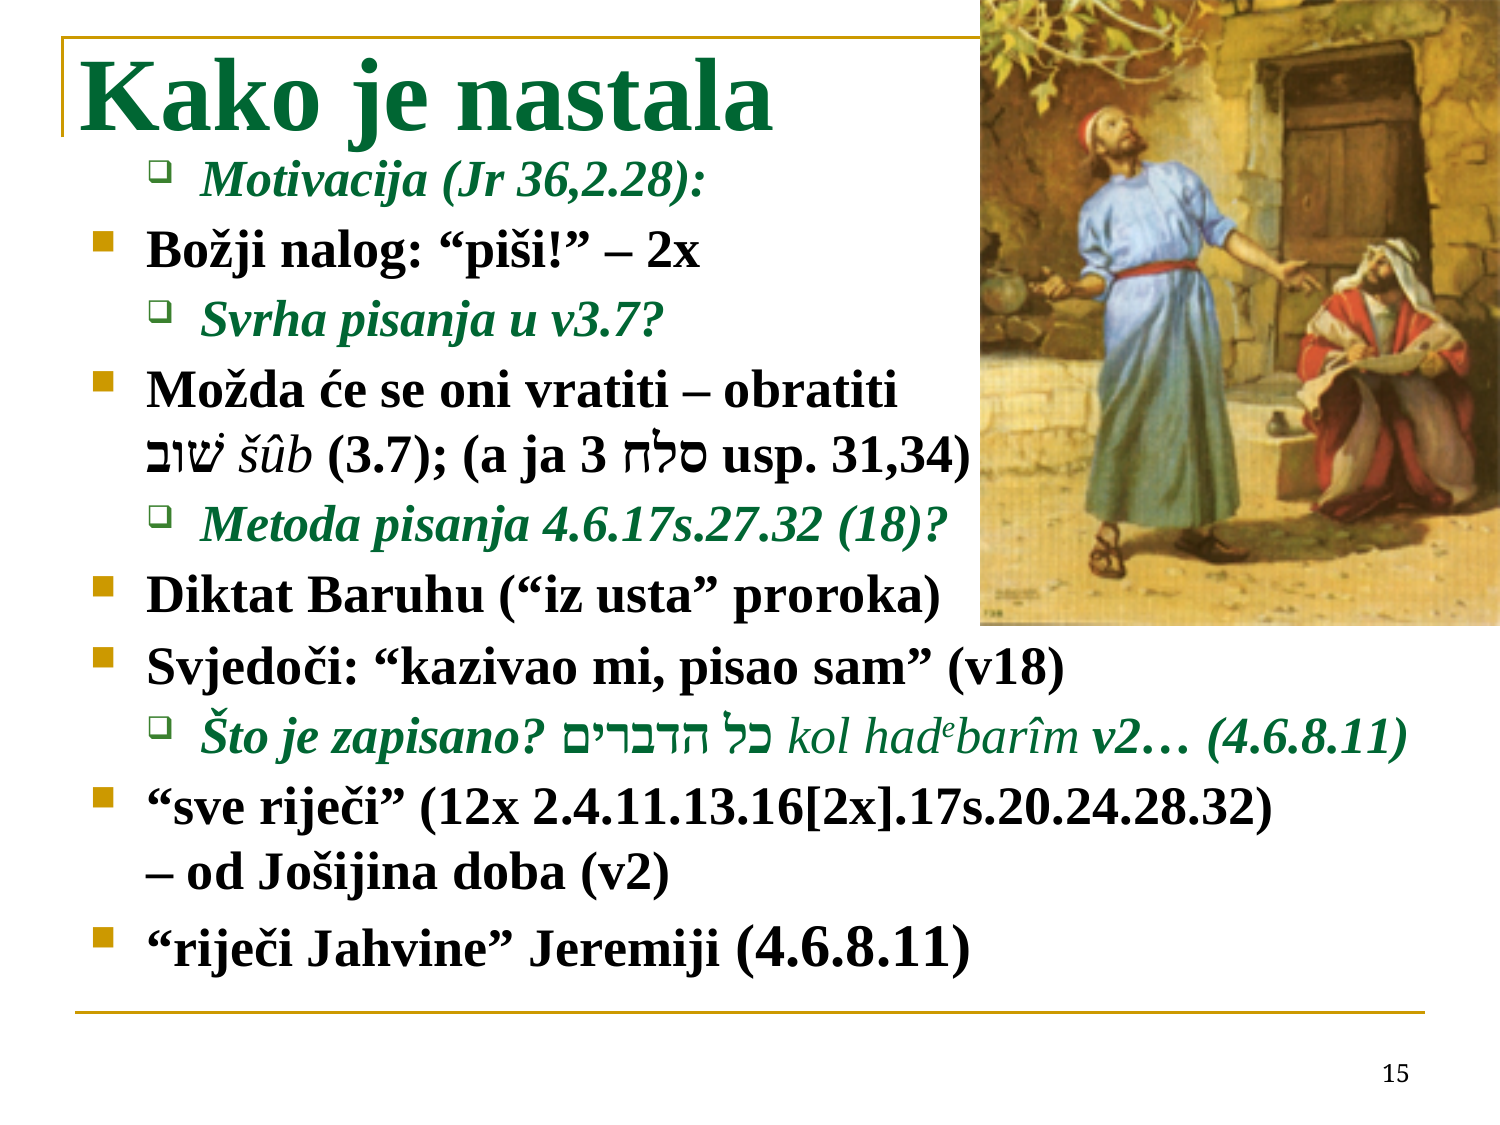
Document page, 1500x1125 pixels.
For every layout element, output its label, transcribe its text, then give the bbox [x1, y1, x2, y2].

list Motivacija (Jr 36,2.28): Božji nalog: “piši!” – 2x Svrha pisanja u v3.7? Možda će se oni vratiti – obratiti שׁוב šûb (3.7); (a ja סלח 3 usp. 31,34) Metoda pisanja 4.6.17s.27.32 (18)? Diktat Baruhu (“iz usta” proroka) Svjedoči: “kazivao mi, pisao sam” (v18) Što je zapisano? כל הדברים kol hadebarîm v2… (4.6.8.11) “sve riječi” (12x 2.4.11.13.16[2x].17s.20.24.28.32) – od Jošijina doba (v2) “riječi Jahvine” Jeremiji (4.6.8.11) [75, 137, 1500, 1012]
text_box <number> [1074, 1024, 1426, 1100]
title Kako je nastala [64, 19, 980, 206]
picture [980, 0, 1500, 627]
